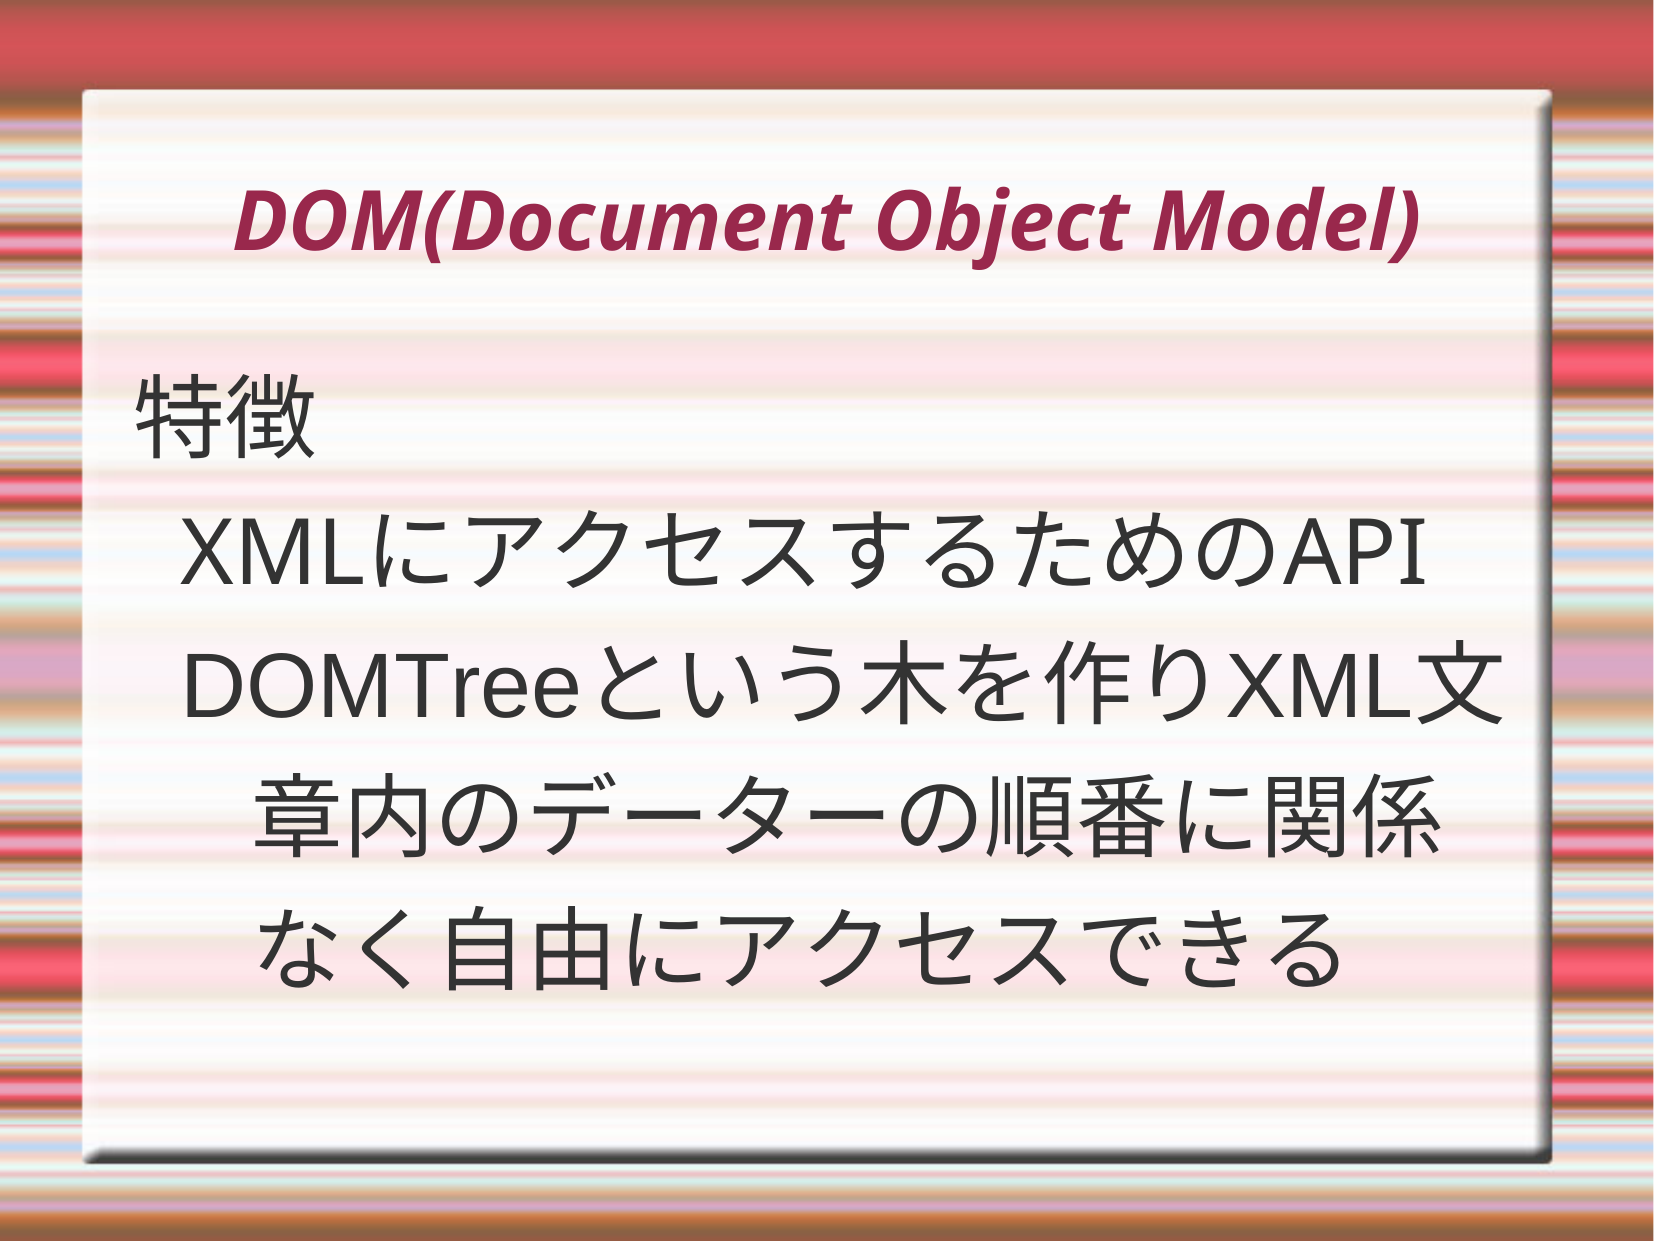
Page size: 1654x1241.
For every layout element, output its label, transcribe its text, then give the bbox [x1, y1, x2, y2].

list 特徴 XMLにアクセスするためのAPI DOMTreeという木を作りXML文章内のデーターの順番に関係なく自由にアクセスできる [121, 344, 1534, 1127]
picture [0, 0, 1654, 1241]
title DOM(Document Object Model) [121, 114, 1534, 322]
